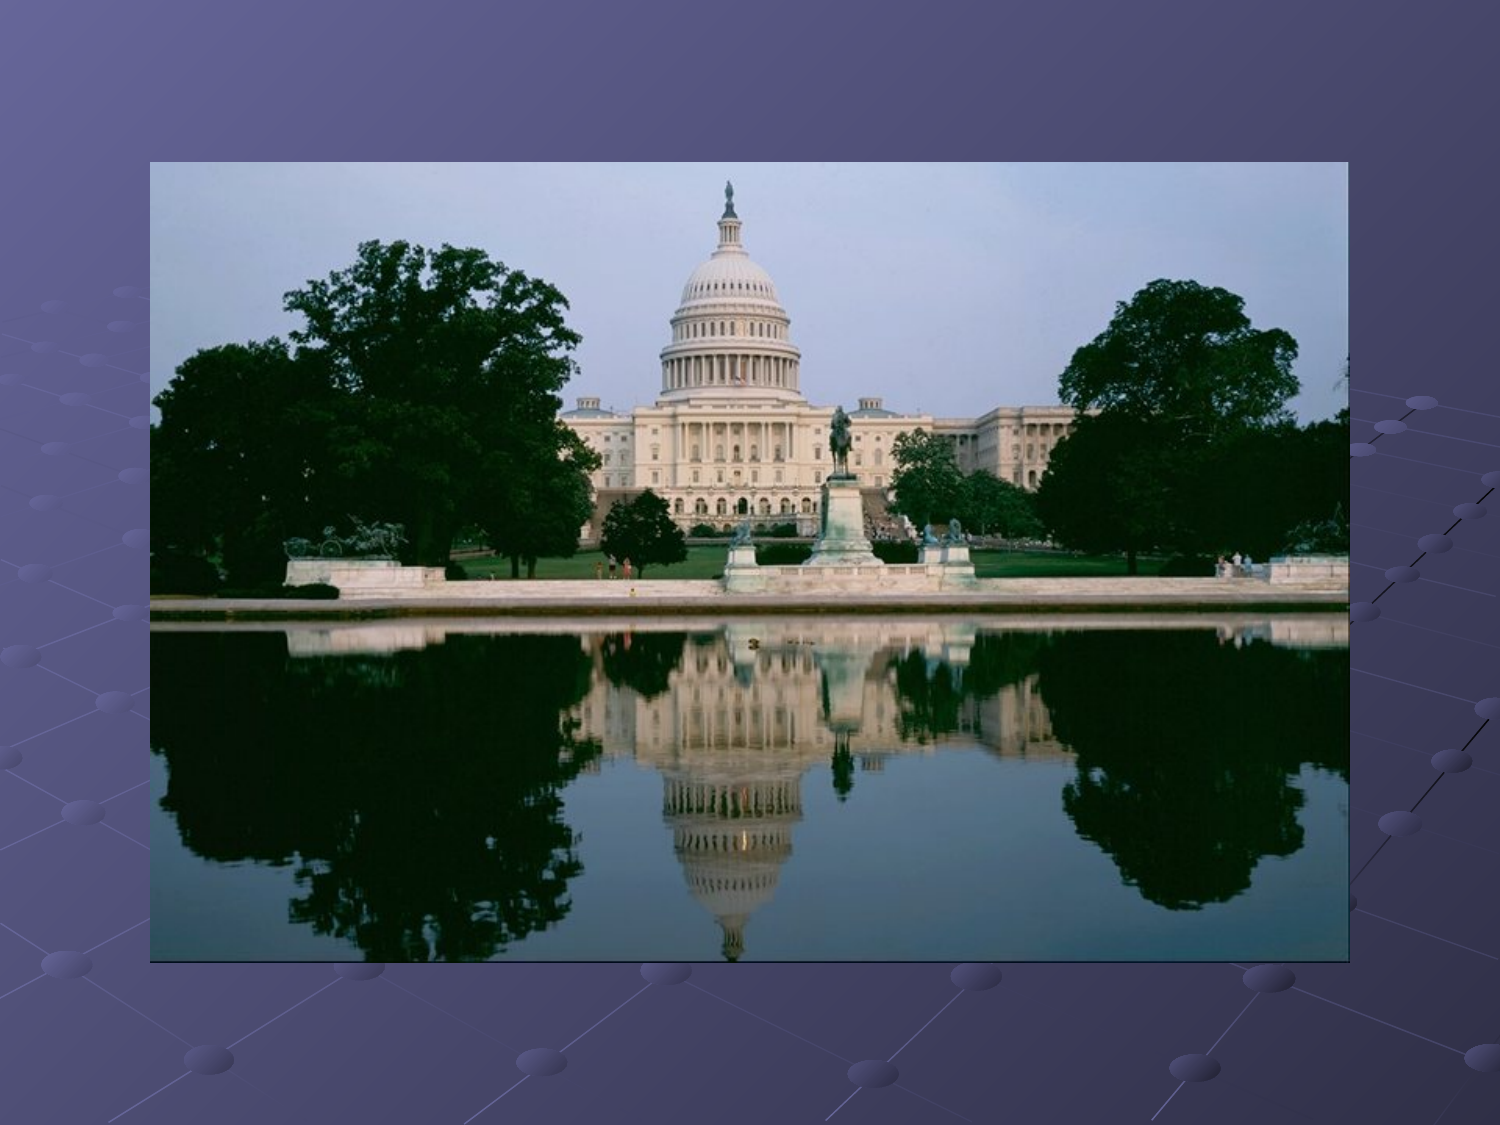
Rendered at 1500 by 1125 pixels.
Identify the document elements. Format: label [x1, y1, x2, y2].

picture [150, 162, 1350, 963]
